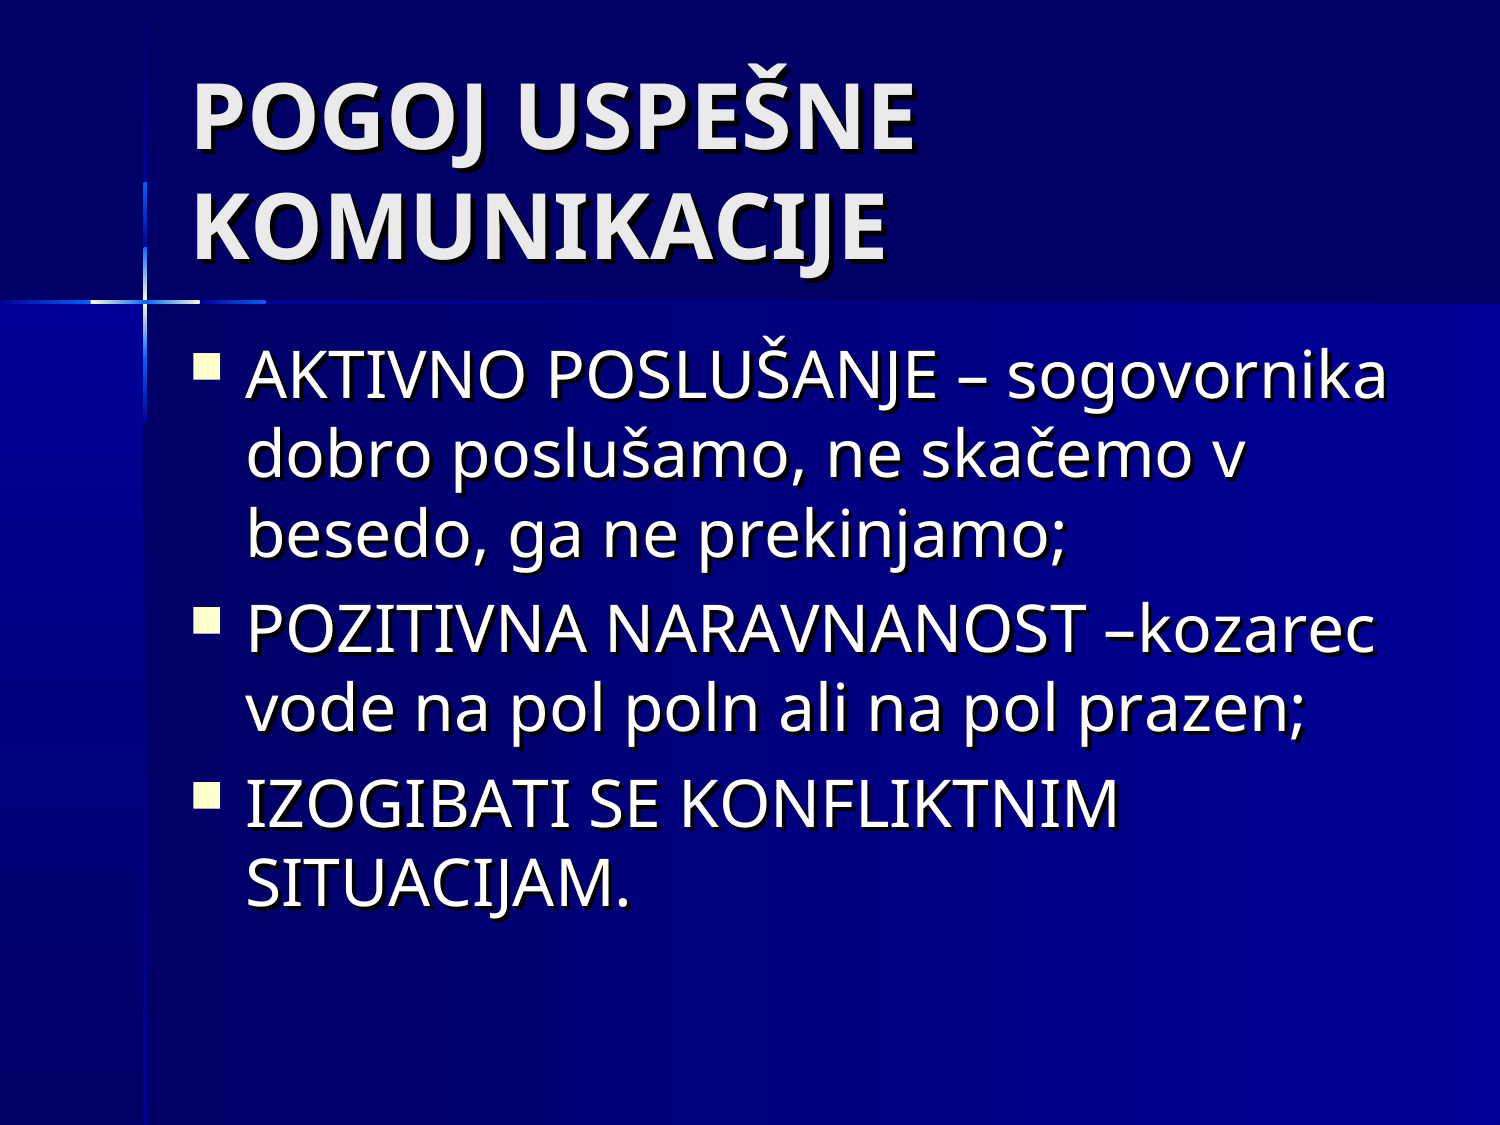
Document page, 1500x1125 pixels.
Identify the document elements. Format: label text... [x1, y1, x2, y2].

list AKTIVNO POSLUŠANJE – sogovornika dobro poslušamo, ne skačemo v besedo, ga ne prekinjamo; POZITIVNA NARAVNANOST –kozarec vode na pol poln ali na pol prazen; IZOGIBATI SE KONFLIKTNIM SITUACIJAM. [174, 324, 1413, 1001]
title POGOJ USPEŠNE KOMUNIKACIJE [174, 49, 1413, 286]
